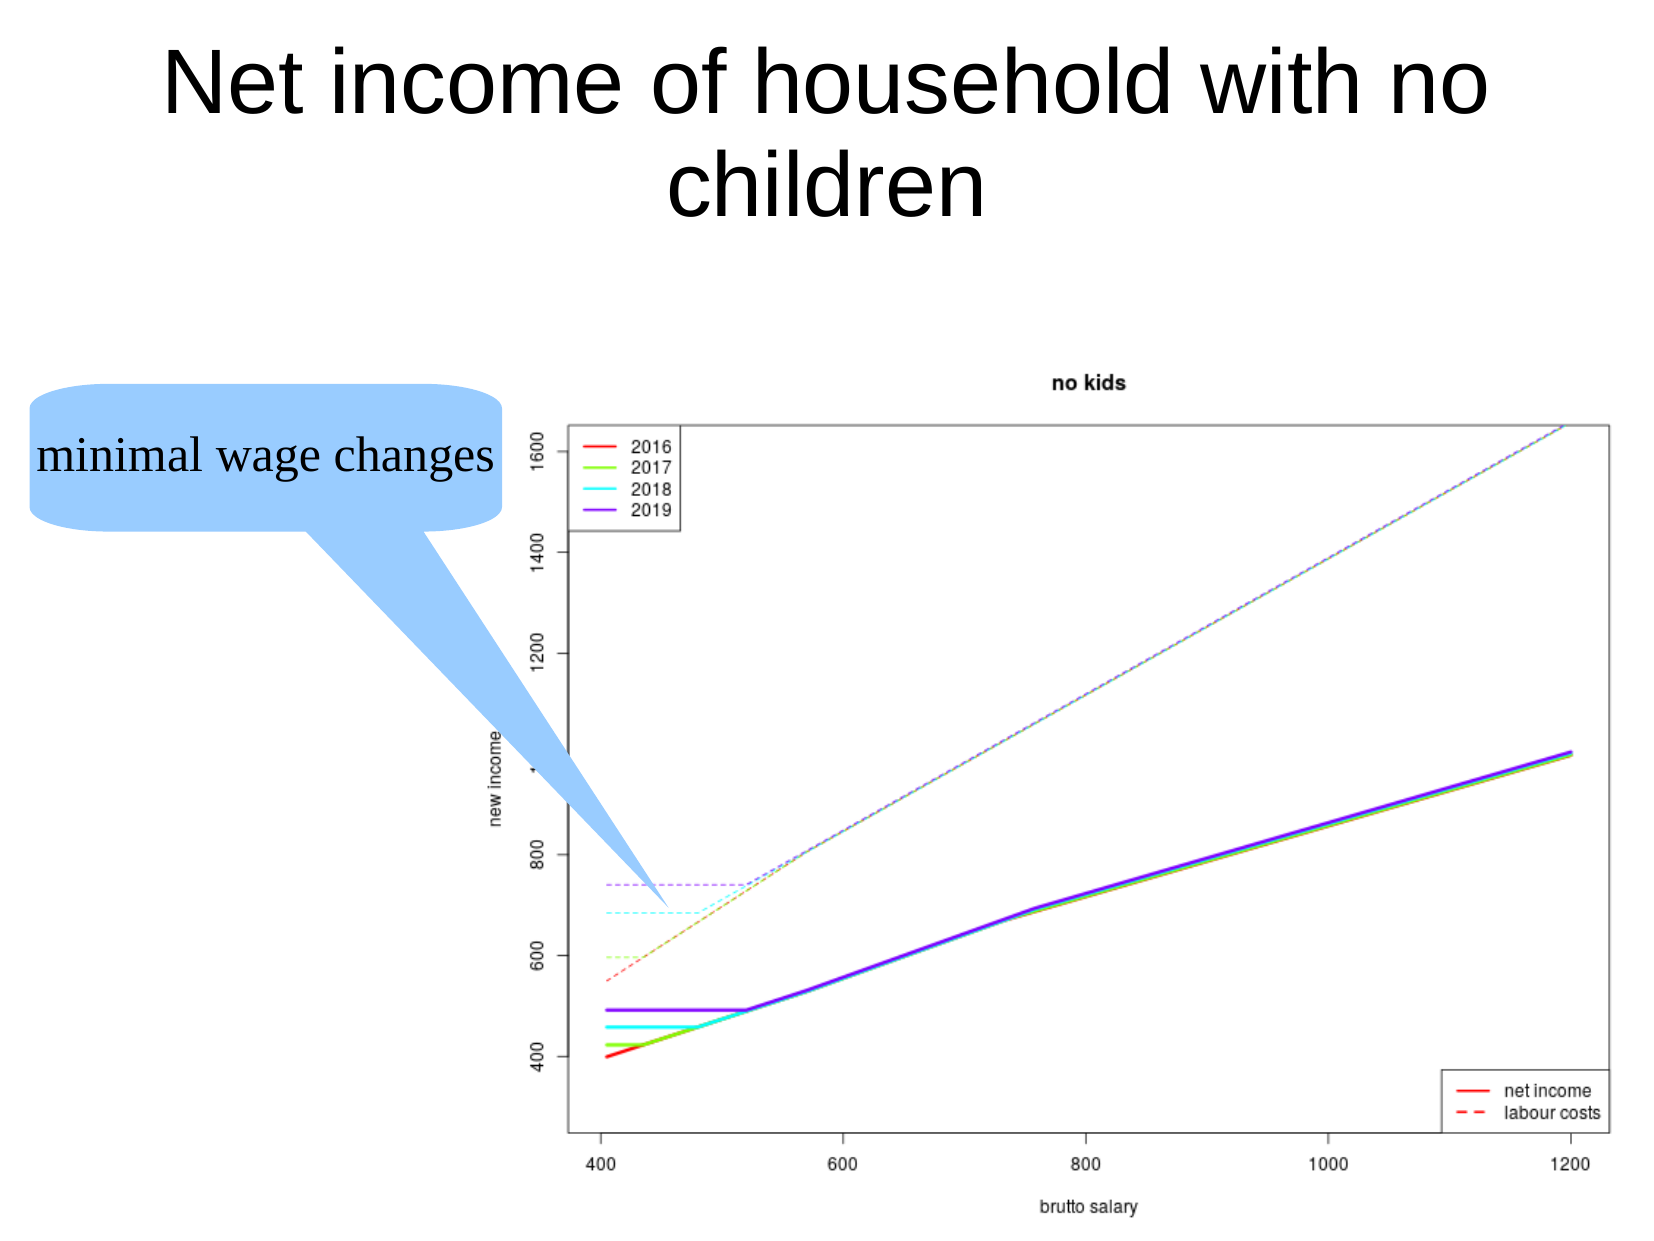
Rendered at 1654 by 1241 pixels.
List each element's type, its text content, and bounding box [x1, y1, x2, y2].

picture [482, 339, 1654, 1241]
text_box minimal wage changes [29, 383, 669, 908]
title Net income of household with no children [88, 29, 1565, 237]
